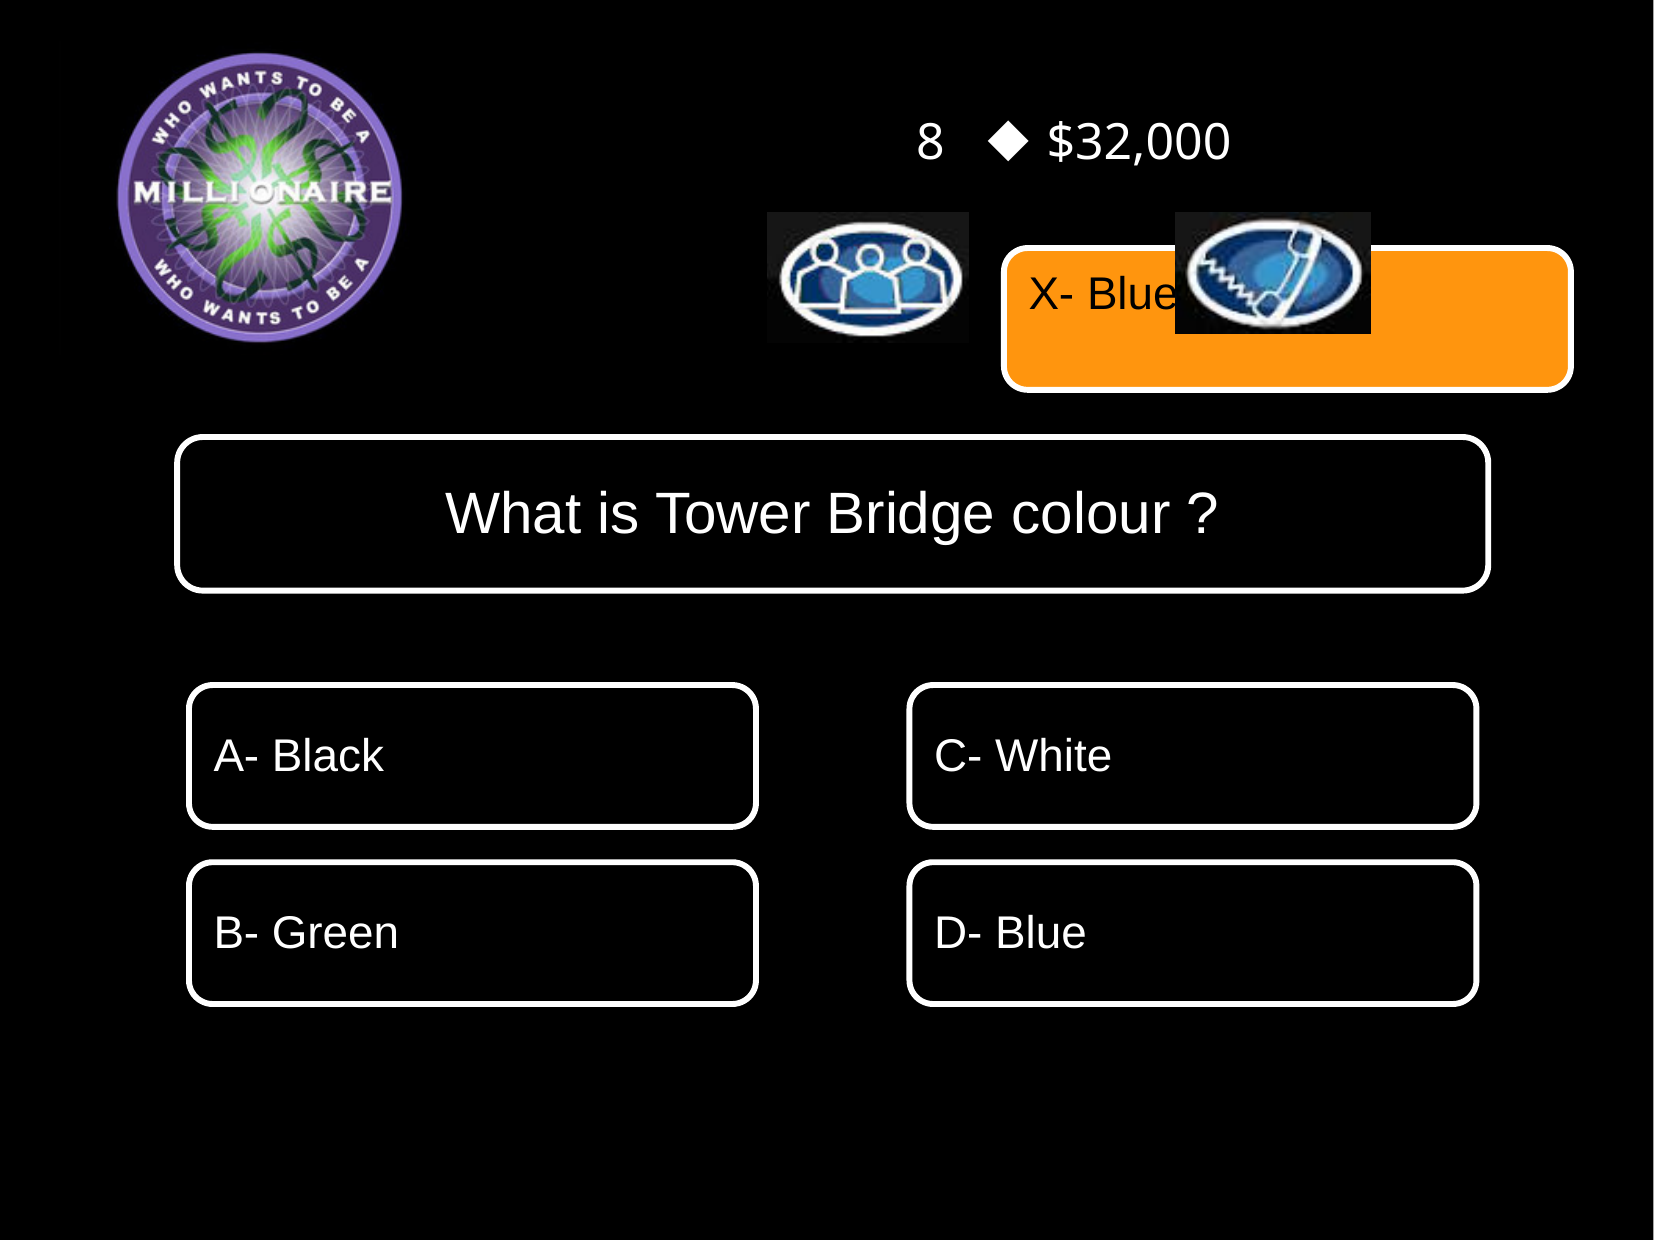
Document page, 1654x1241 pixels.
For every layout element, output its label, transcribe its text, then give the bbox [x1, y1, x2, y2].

picture [59, 41, 477, 355]
picture [1175, 212, 1371, 334]
text_box C- White [909, 685, 1477, 827]
picture [767, 212, 969, 343]
text_box A- Black [188, 685, 756, 827]
text_box D- Blue [909, 862, 1477, 1004]
text_box X- Blue [1003, 248, 1571, 390]
text_box What is Tower Bridge colour ? [177, 437, 1489, 591]
text_box B- Green [188, 862, 756, 1004]
text_box 8  $32,000 [774, 106, 1458, 213]
